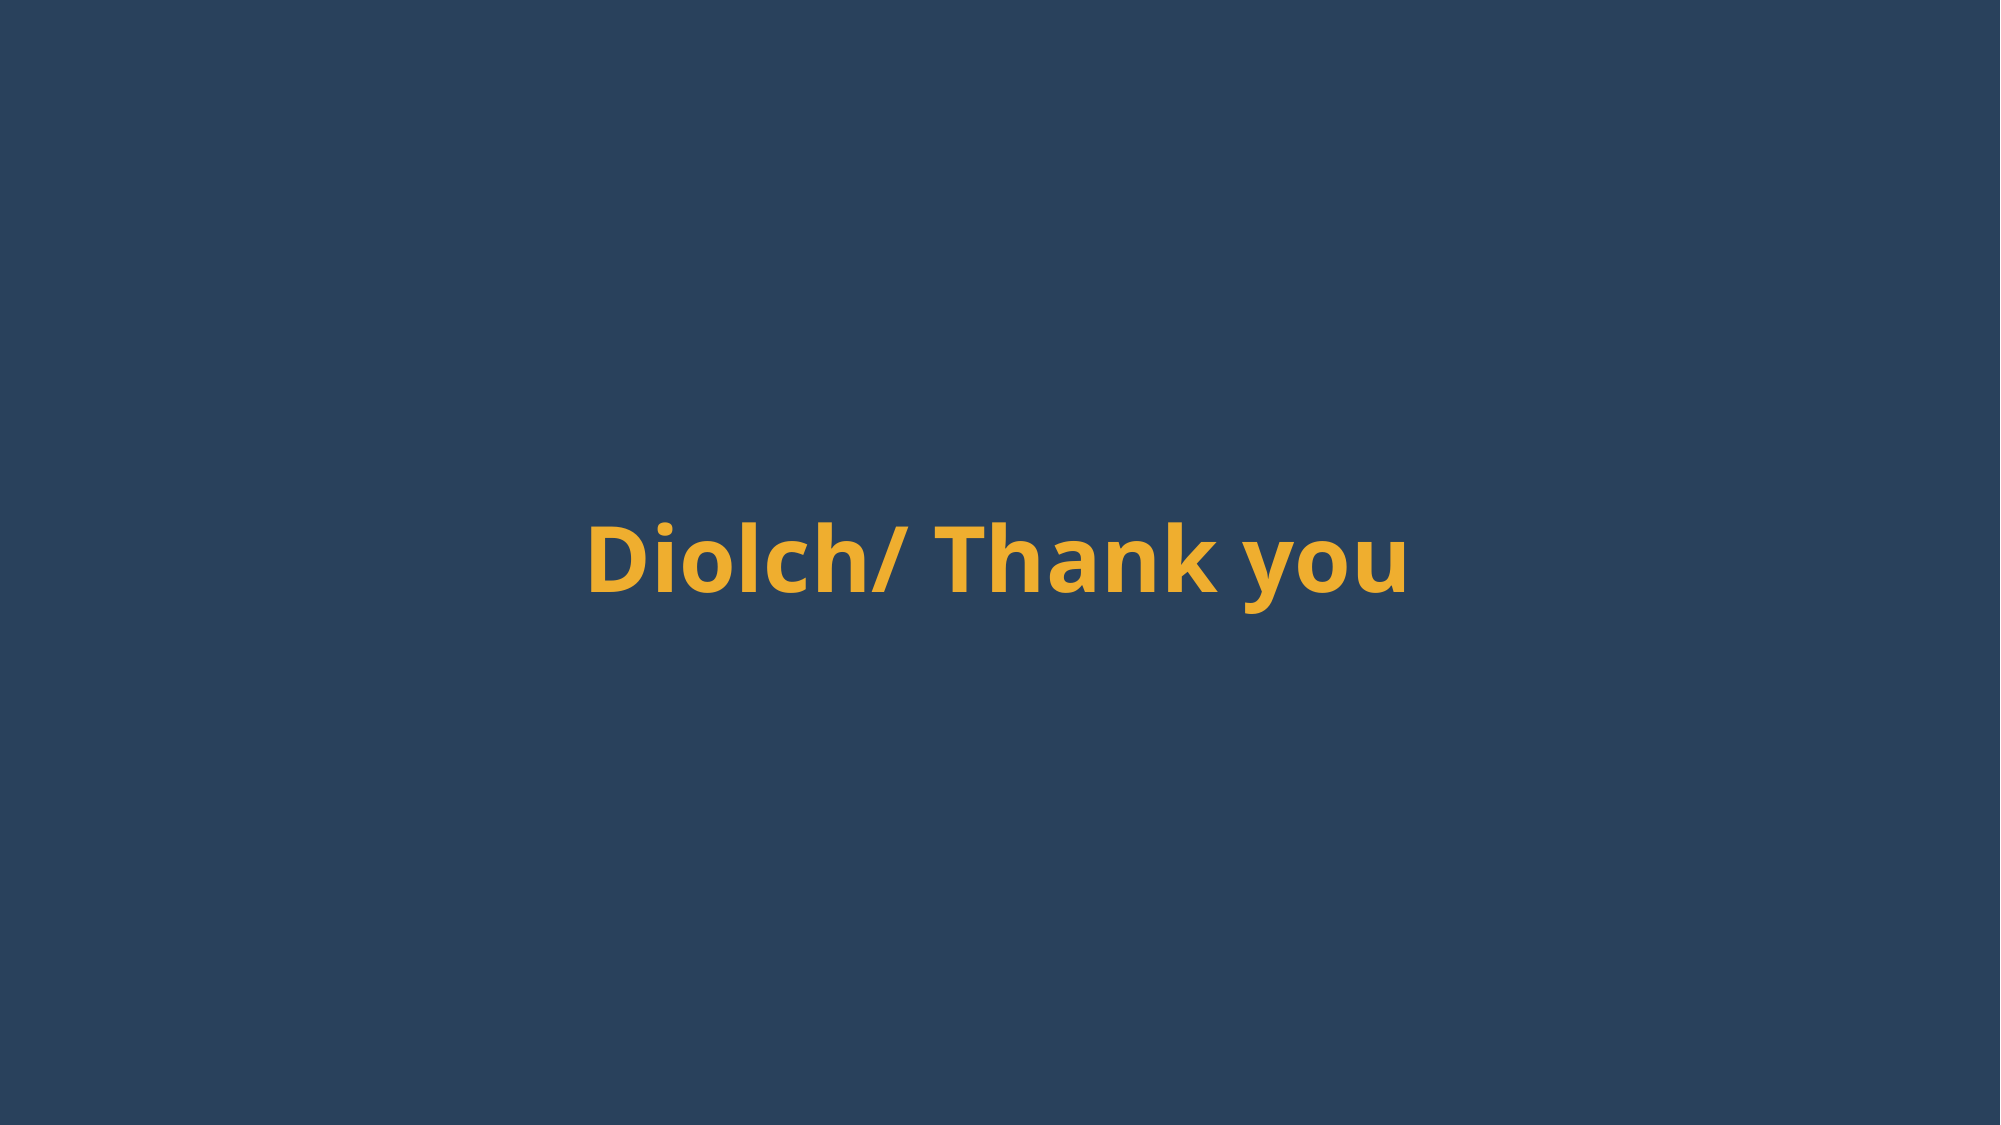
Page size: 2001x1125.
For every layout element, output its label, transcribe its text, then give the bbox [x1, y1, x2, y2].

title Diolch/ Thank you [568, 453, 2000, 672]
